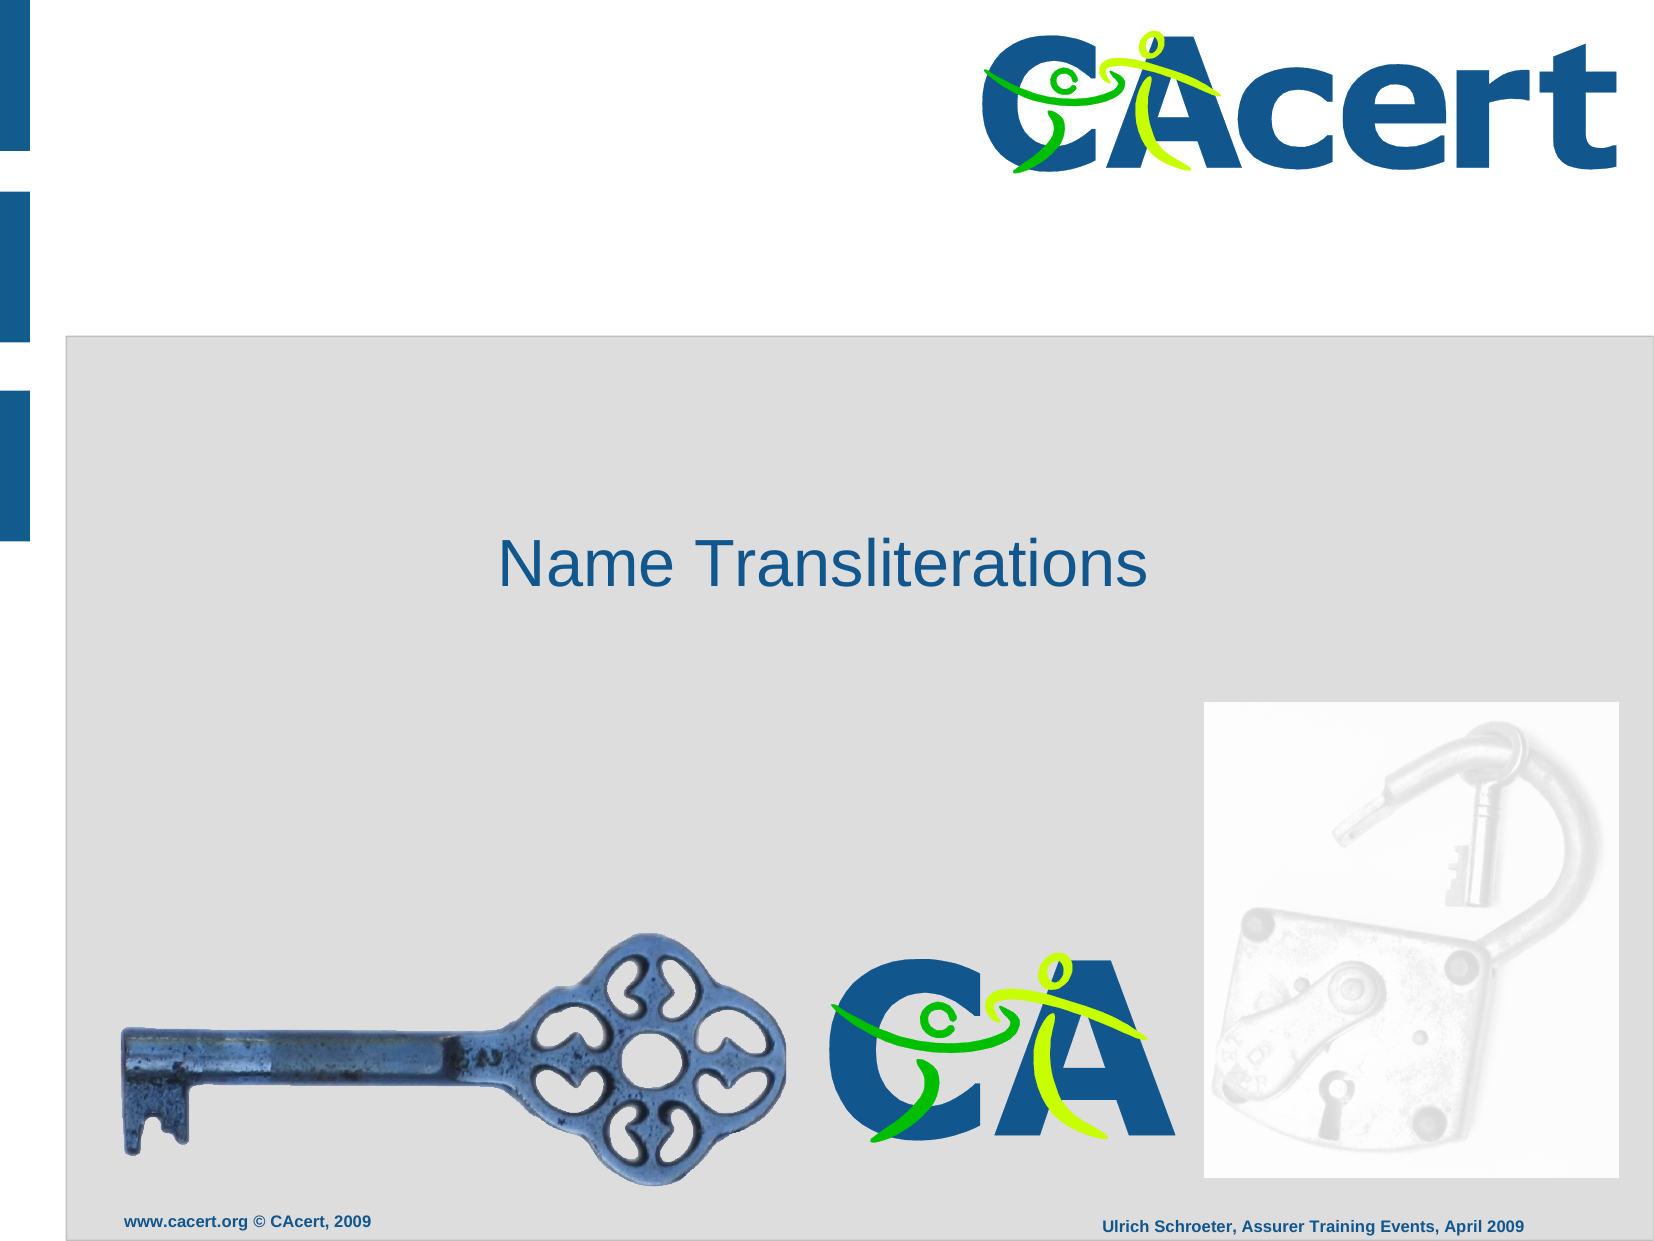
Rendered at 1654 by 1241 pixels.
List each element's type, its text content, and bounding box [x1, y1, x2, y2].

title Name Transliterations [118, 442, 1530, 601]
picture [826, 950, 1177, 1145]
picture [1204, 702, 1619, 1178]
picture [106, 915, 800, 1203]
